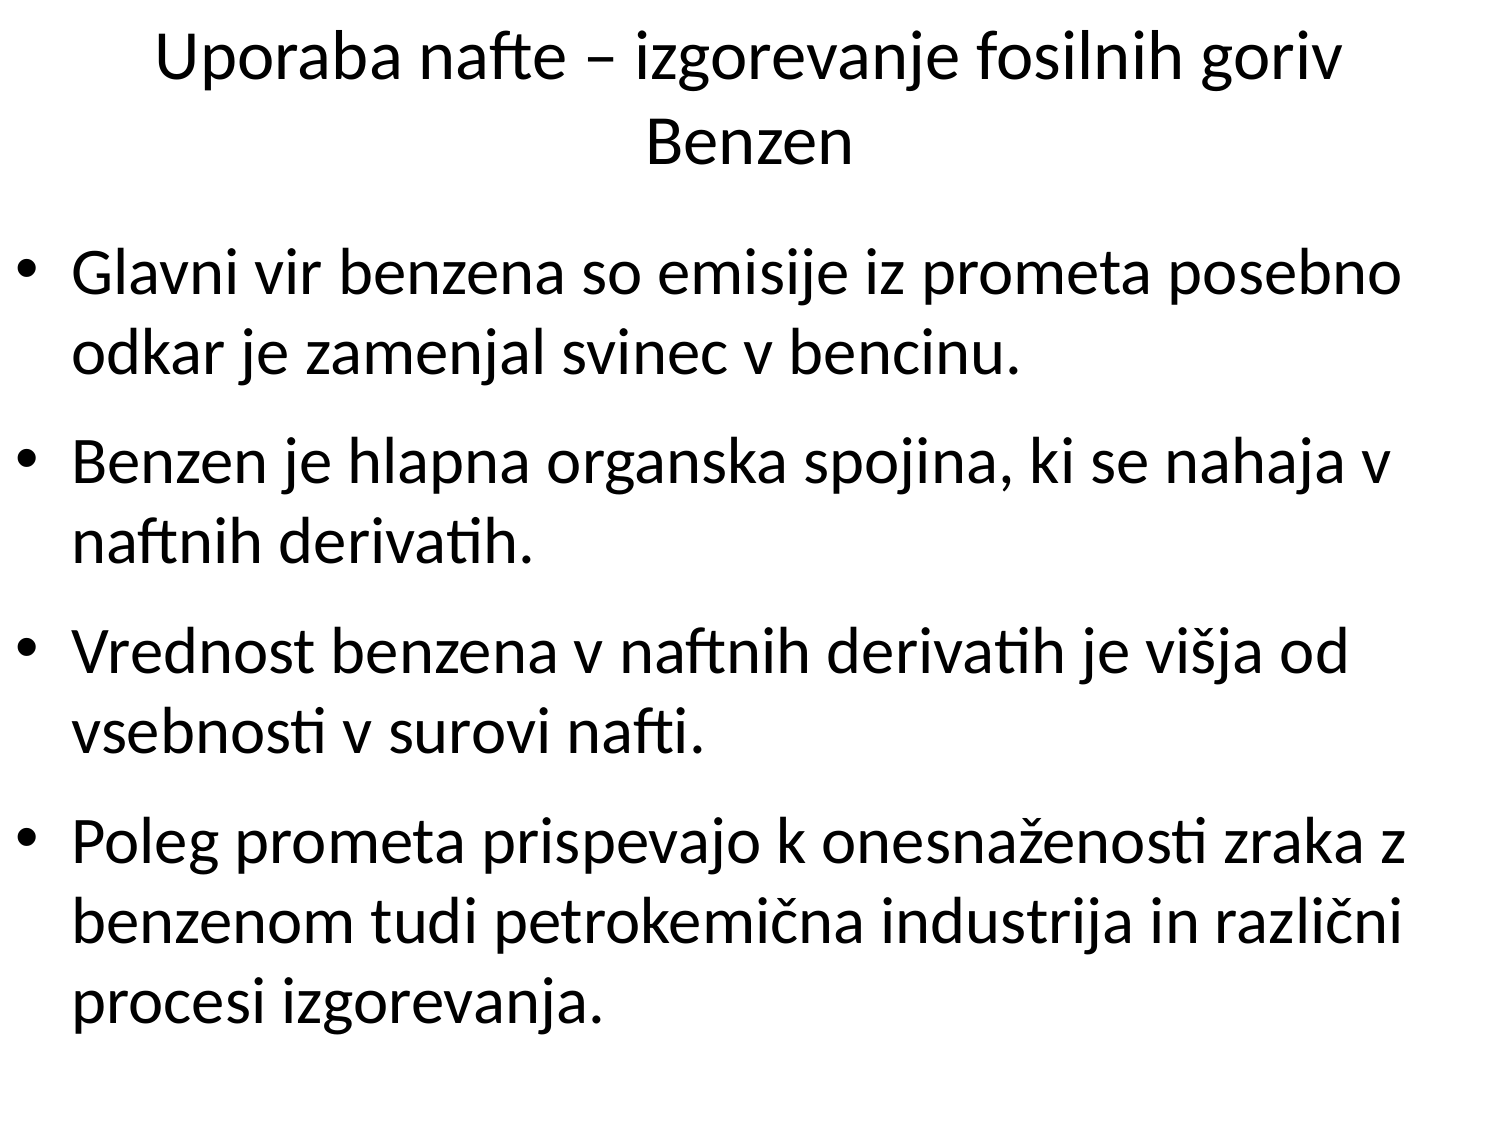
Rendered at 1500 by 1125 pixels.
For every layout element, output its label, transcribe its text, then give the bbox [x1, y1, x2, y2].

title Uporaba nafte – izgorevanje fosilnih goriv Benzen [0, 0, 1500, 188]
list Glavni vir benzena so emisije iz prometa posebno odkar je zamenjal svinec v bencinu. Benzen je hlapna organska spojina, ki se nahaja v naftnih derivatih. Vrednost benzena v naftnih derivatih je višja od vsebnosti v surovi nafti. Poleg prometa prispevajo k onesnaženosti zraka z benzenom tudi petrokemična industrija in različni procesi izgorevanja. [0, 219, 1500, 1125]
